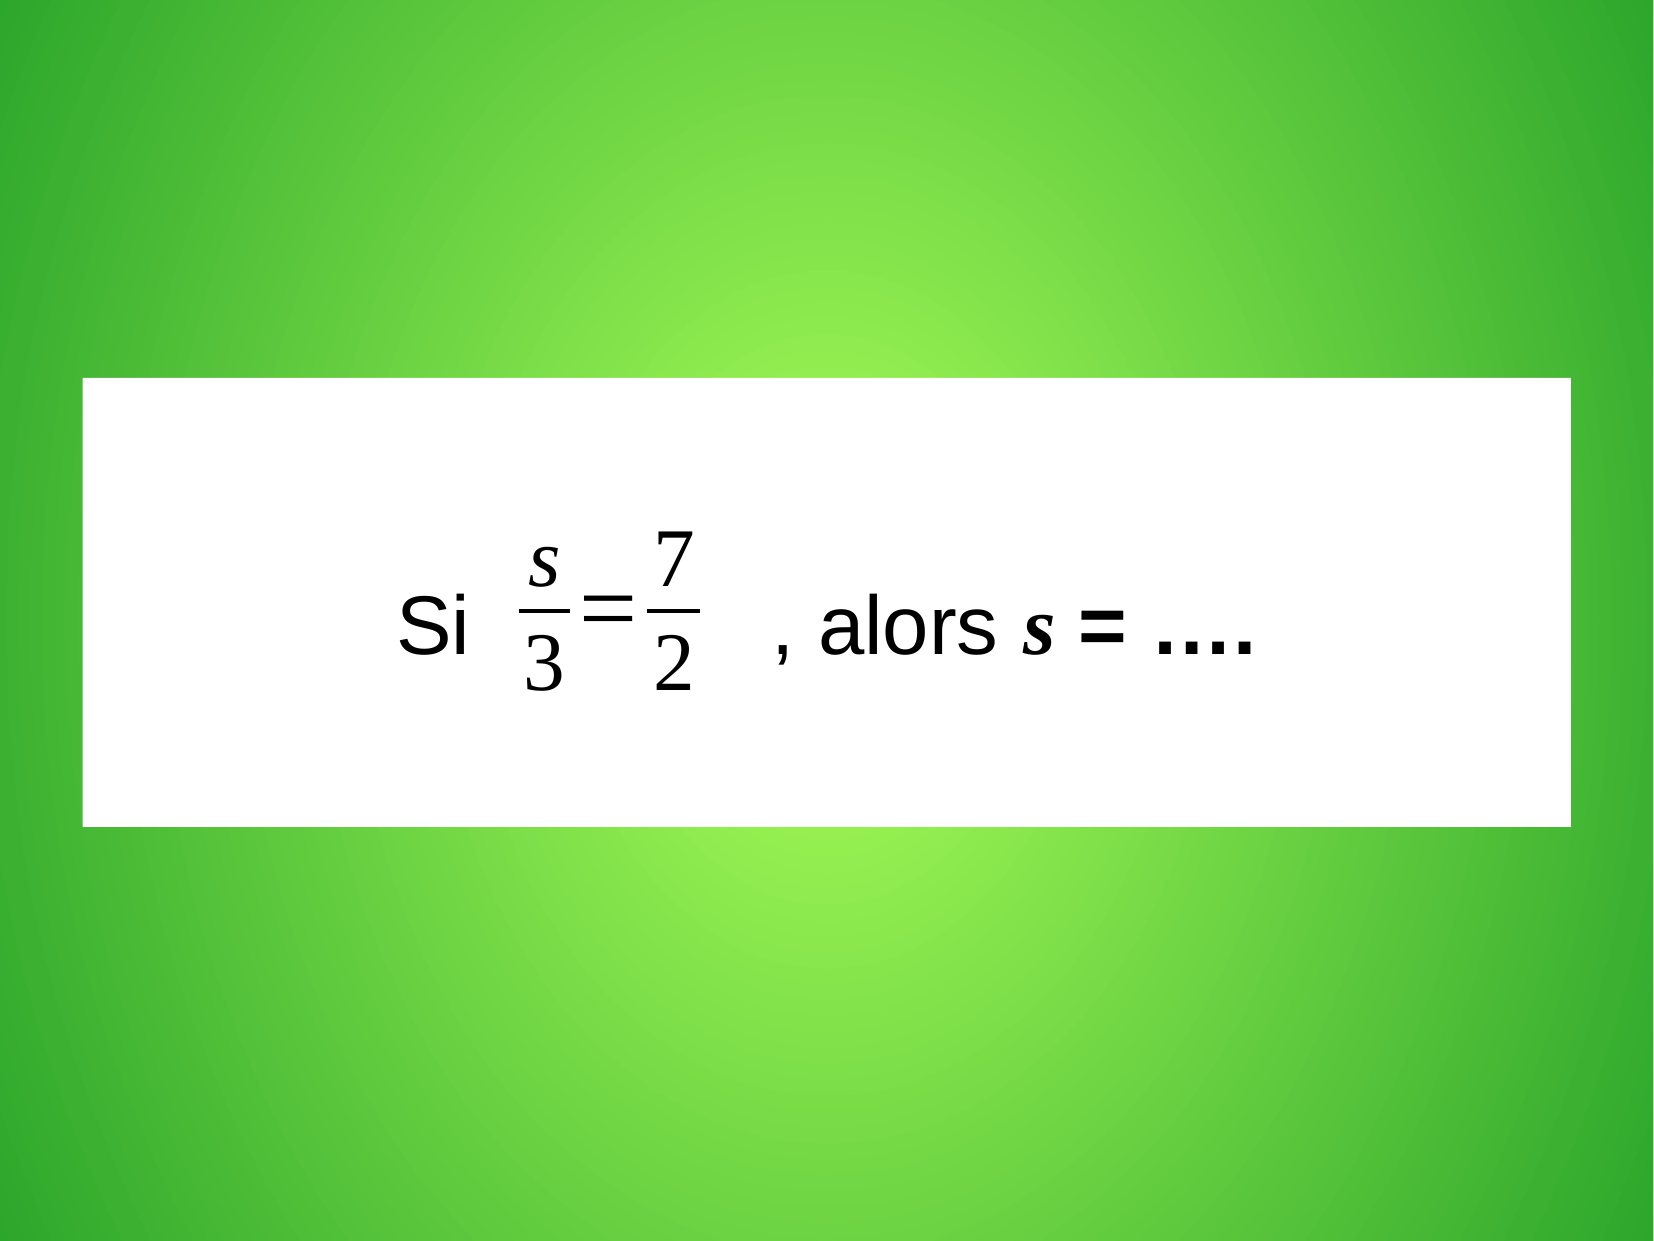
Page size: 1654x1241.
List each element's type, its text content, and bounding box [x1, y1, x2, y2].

picture [0, 0, 1654, 1241]
subtitle Si , alors s = …. [82, 377, 1571, 827]
chart [507, 511, 710, 709]
